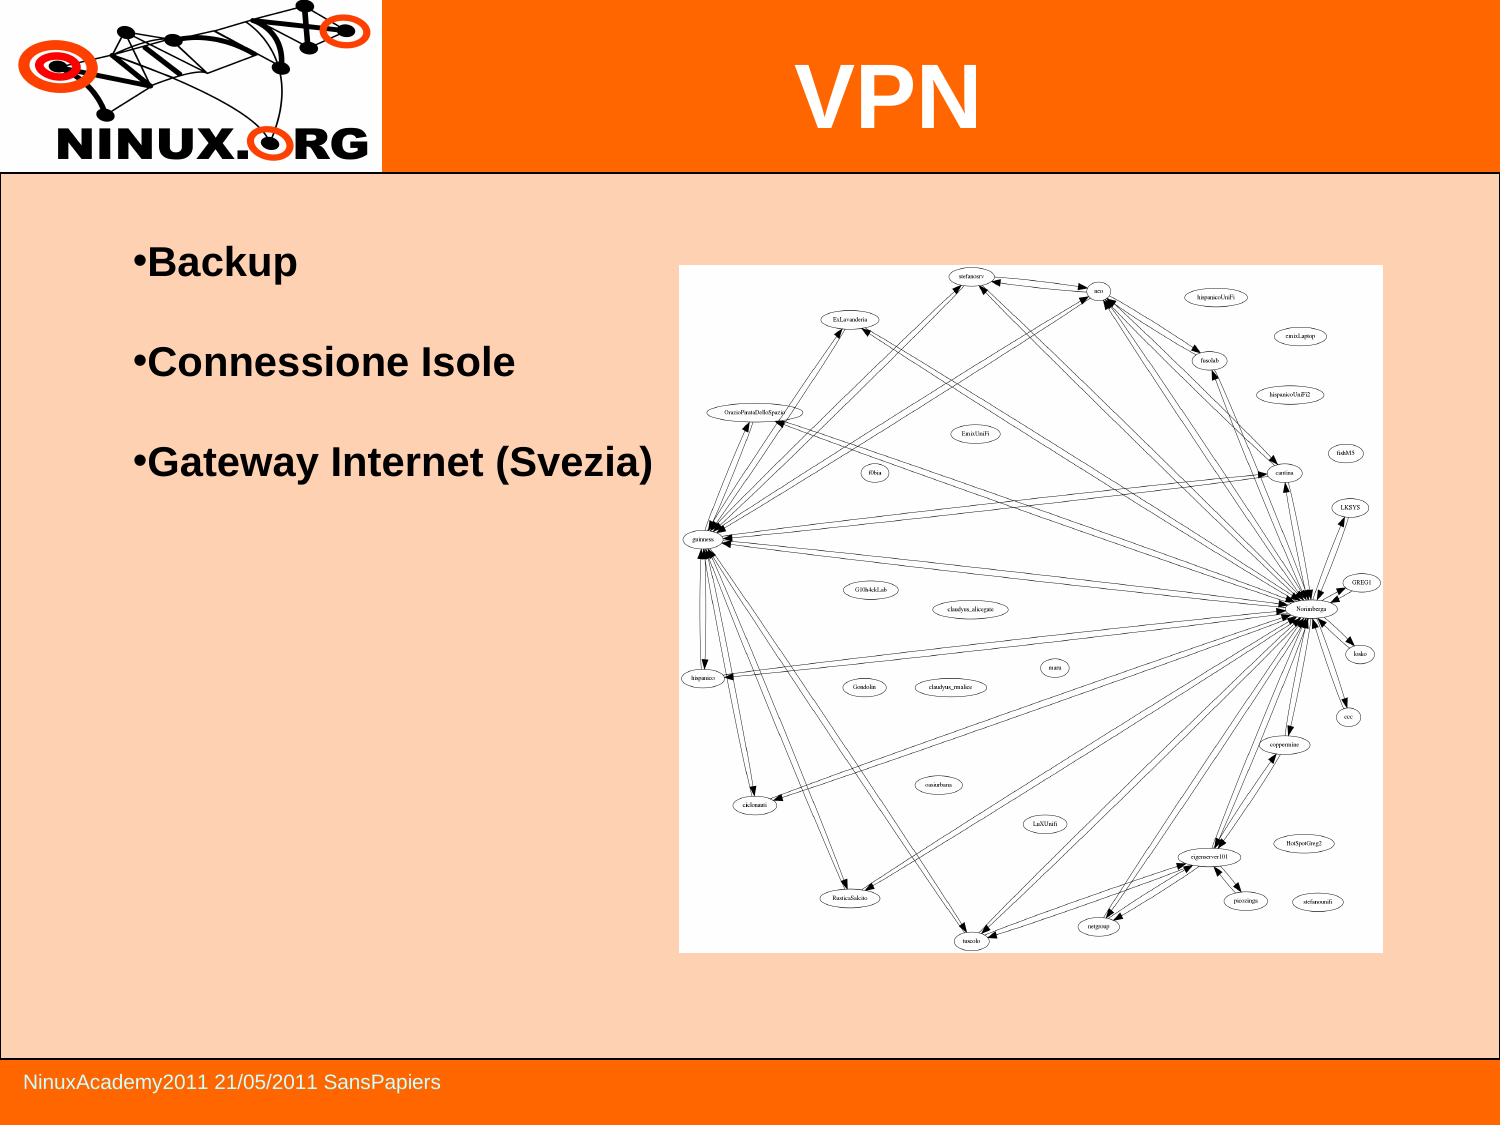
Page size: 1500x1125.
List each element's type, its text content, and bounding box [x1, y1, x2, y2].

text_box NinuxAcademy2011 21/05/2011 SansPapiers [23, 1070, 503, 1095]
picture [0, 0, 382, 172]
picture [679, 265, 1383, 953]
text_box VPN [747, 29, 999, 155]
text_box Backup Connessione Isole Gateway Internet (Svezia) [118, 227, 1270, 643]
